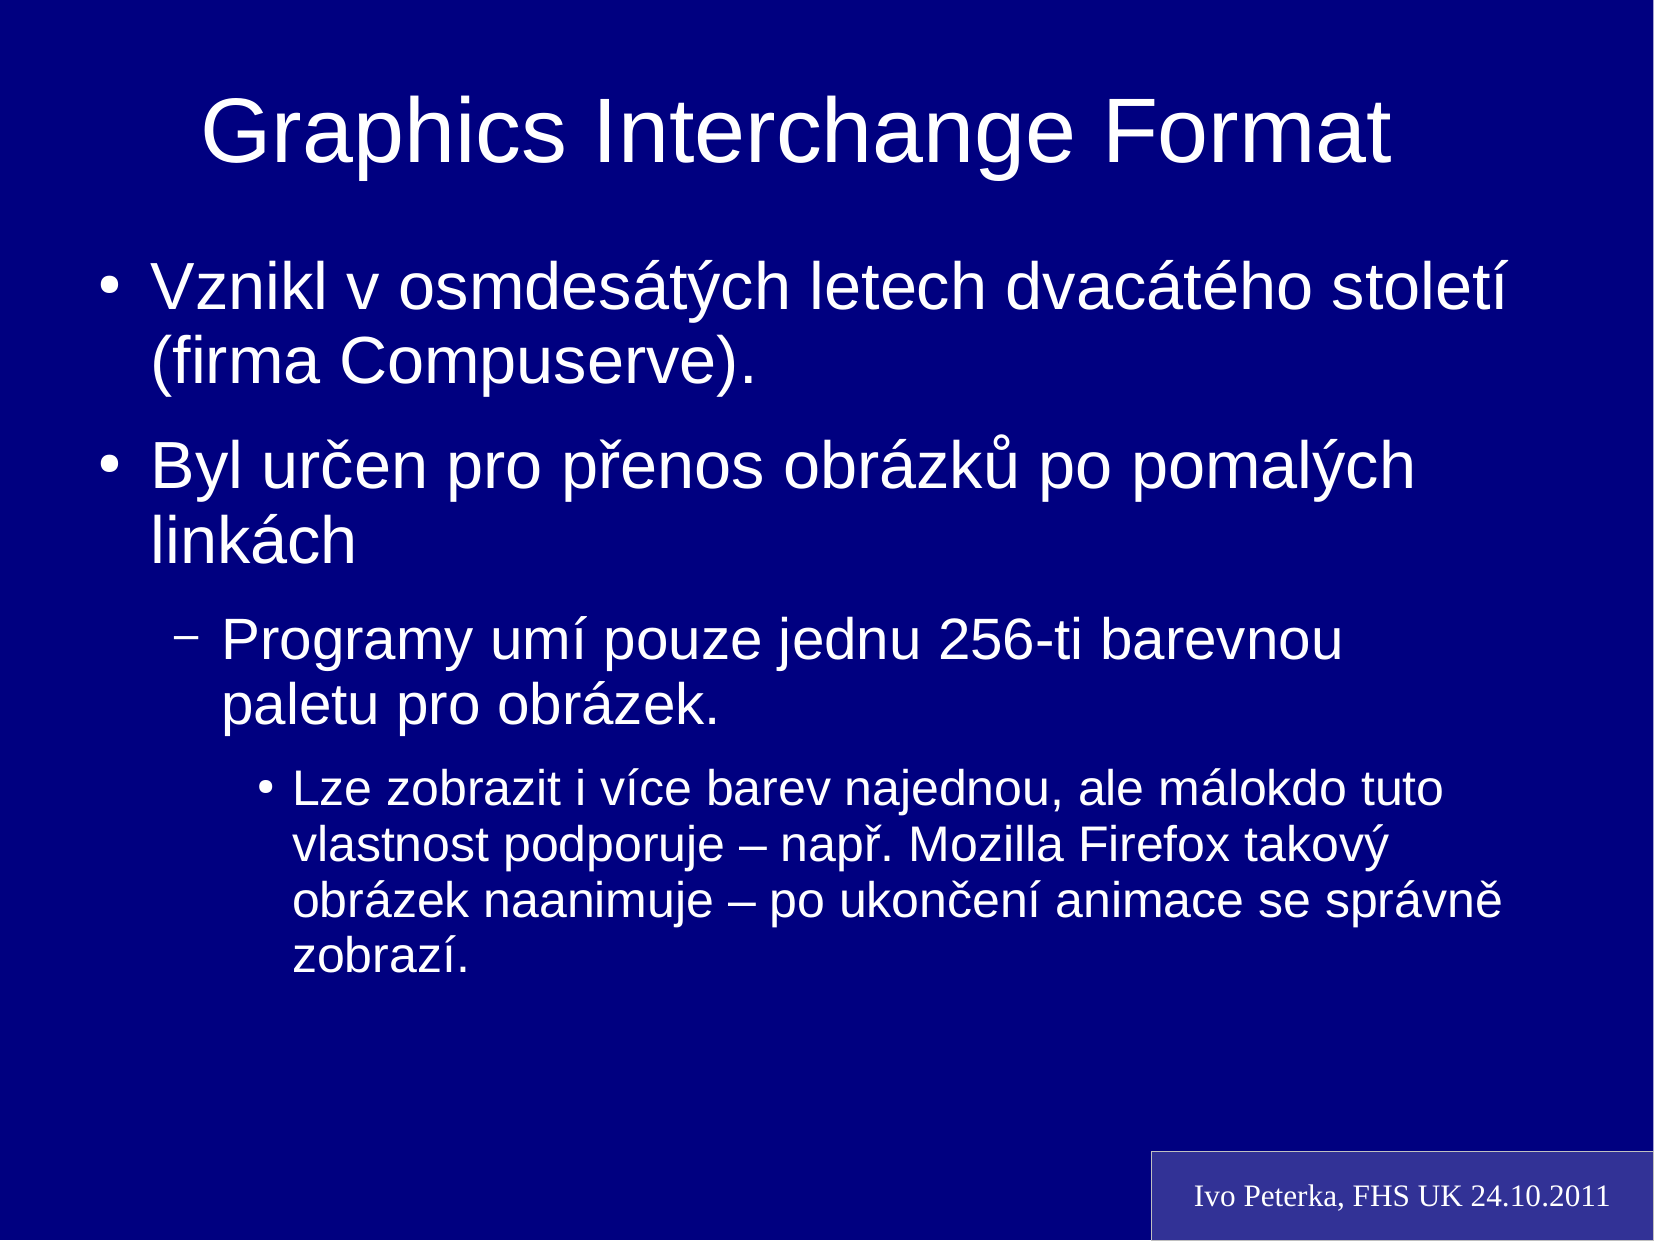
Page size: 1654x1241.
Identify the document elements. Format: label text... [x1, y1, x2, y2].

title Graphics Interchange Format [79, 42, 1515, 220]
list Vznikl v osmdesátých letech dvacátého století (firma Compuserve). Byl určen pro přenos obrázků po pomalých linkách Programy umí pouze jednu 256-ti barevnou paletu pro obrázek. Lze zobrazit i více barev najednou, ale málokdo tuto vlastnost podporuje – např. Mozilla Firefox takový obrázek naanimuje – po ukončení animace se správně zobrazí. [79, 248, 1515, 984]
